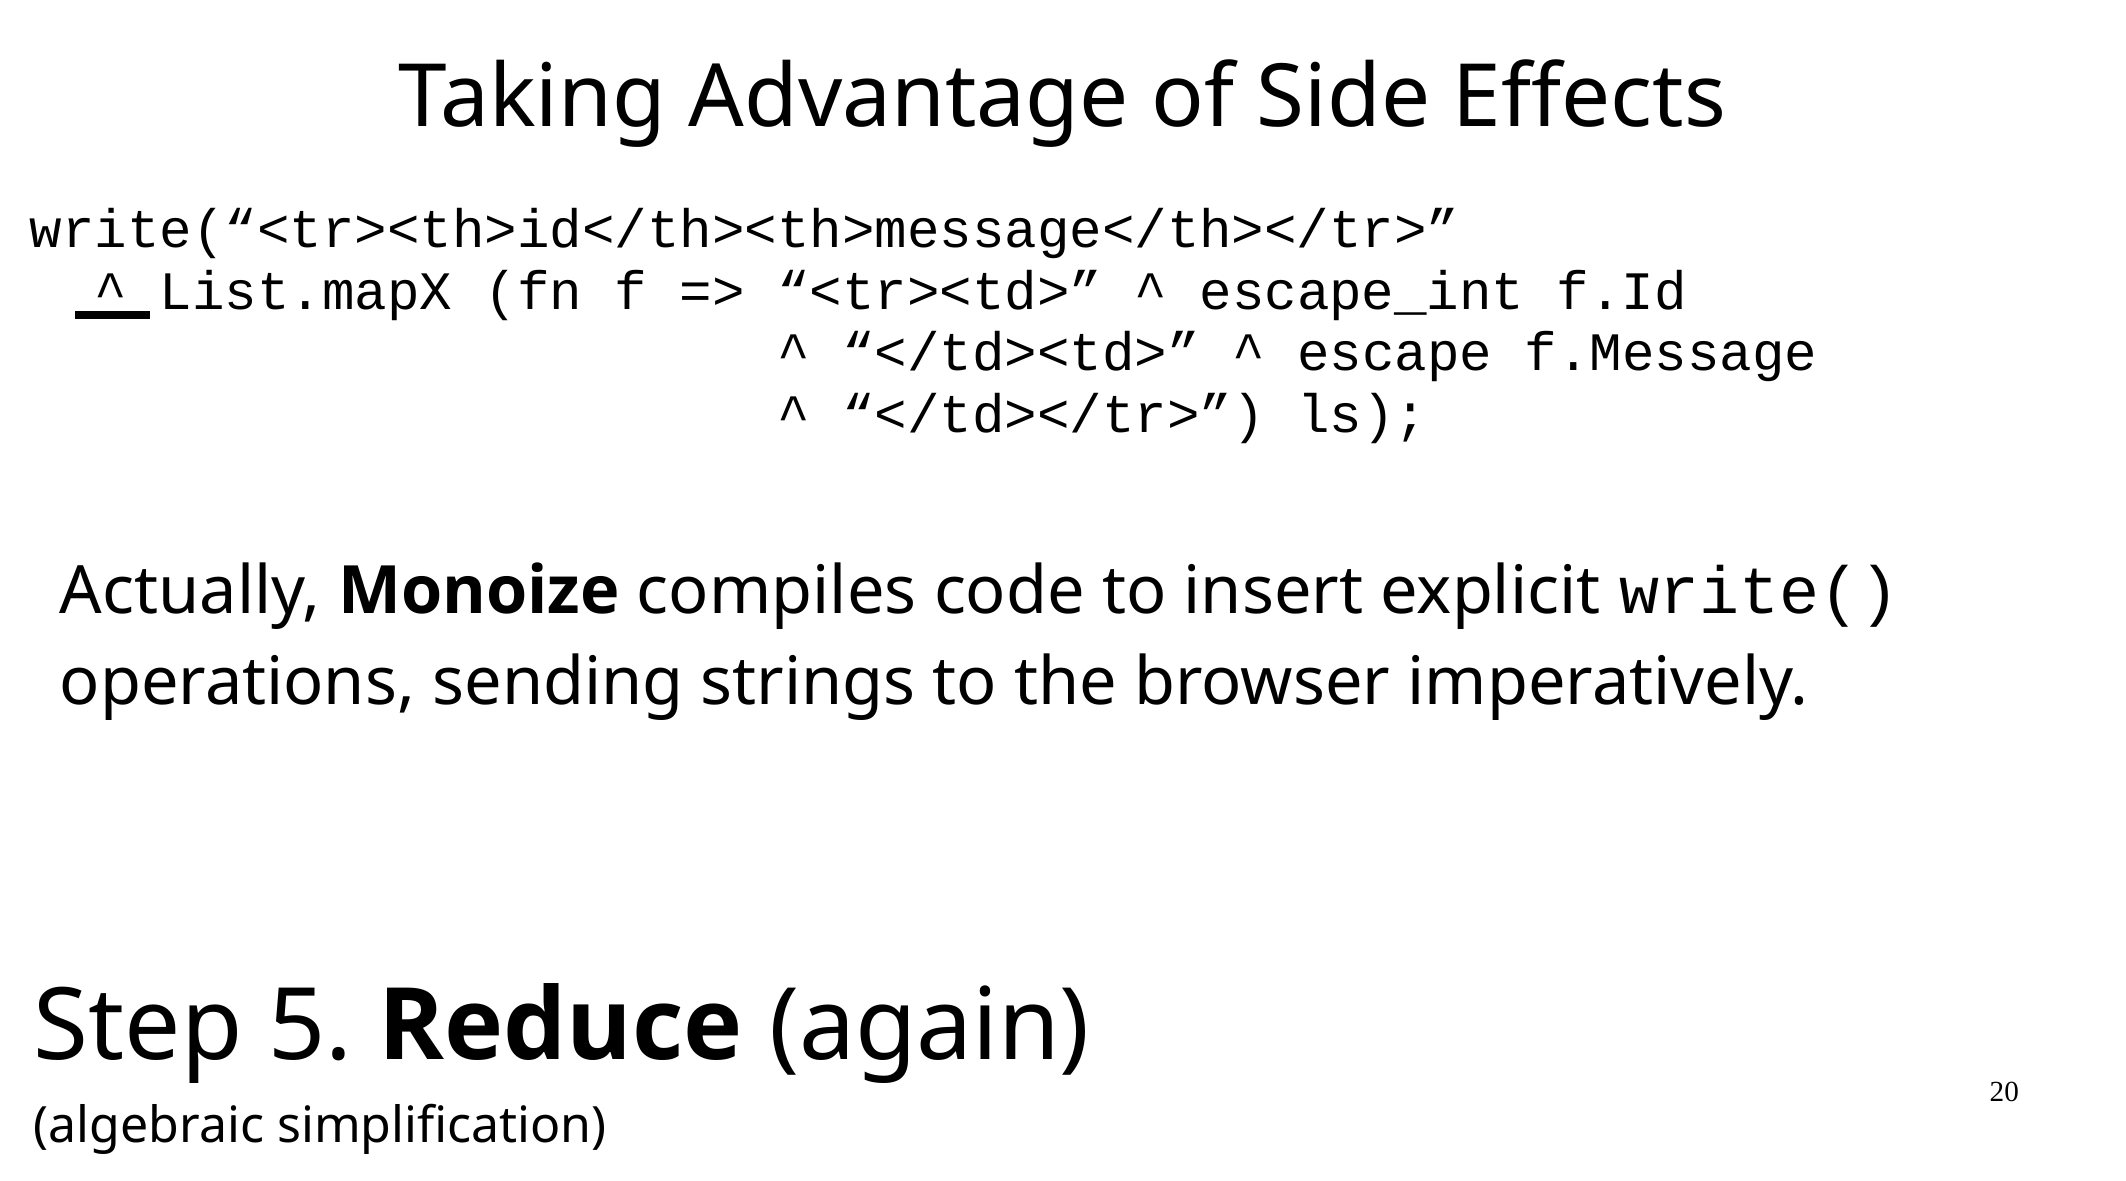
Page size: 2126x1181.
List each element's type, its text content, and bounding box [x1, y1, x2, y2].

title Taking Advantage of Side Effects [106, 0, 2020, 191]
text_box Actually, Monoize compiles code to insert explicit write() operations, sending strings to the browser imperatively. [45, 534, 2086, 710]
text_box write(“<tr><th>id</th><th>message</th></tr>” ^ List.mapX (fn f => “<tr><td>” ^ escape_int f.Id ^ “</td><td>” ^ escape f.Message ^ “</td></tr>”) ls); [15, 195, 2101, 1171]
text_box Step 5. Reduce (again) (algebraic simplification) [19, 945, 1062, 1136]
